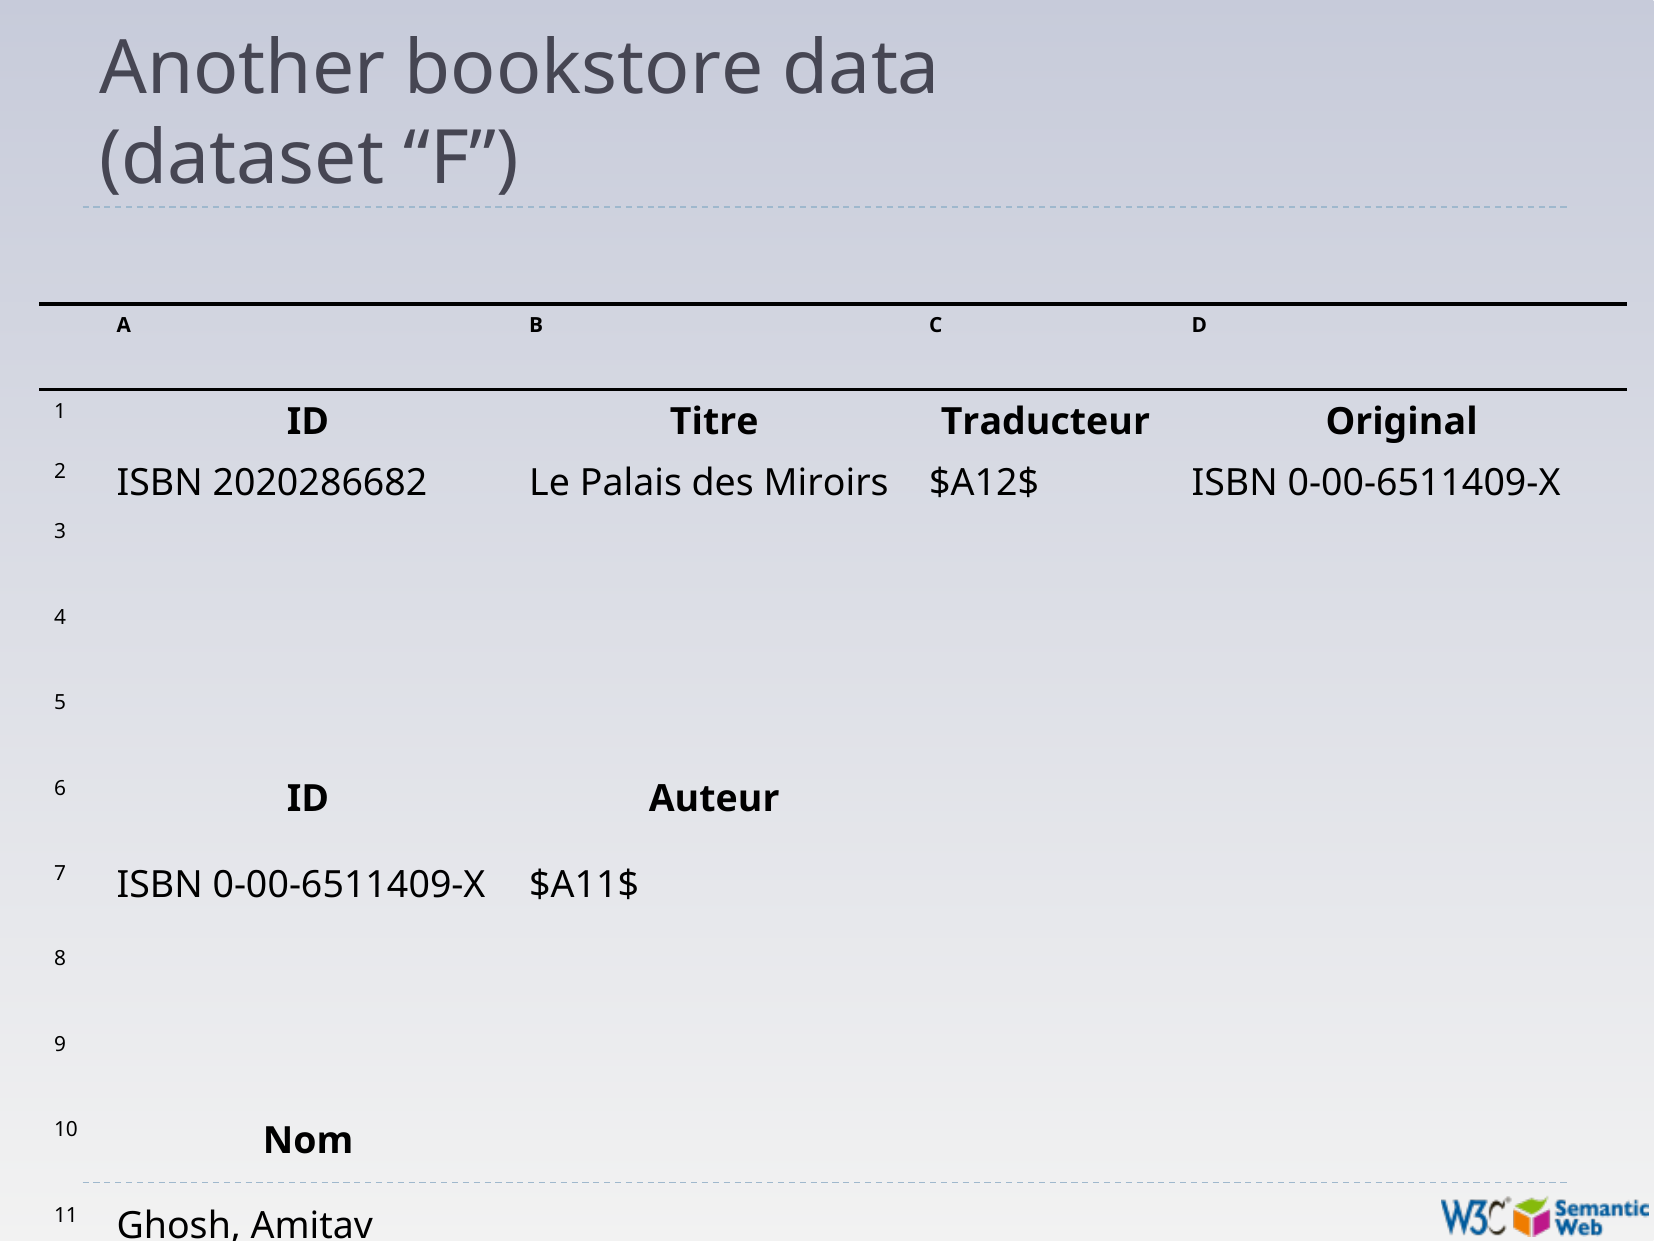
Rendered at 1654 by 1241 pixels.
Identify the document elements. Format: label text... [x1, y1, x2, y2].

table_cell [914, 1108, 1177, 1194]
table_cell 2 [39, 450, 102, 510]
table_cell $A11$ [514, 852, 914, 937]
table_cell [102, 681, 514, 767]
picture [1627, 1195, 1649, 1237]
table_cell [1177, 1023, 1627, 1108]
table_cell 3 [39, 510, 102, 596]
table_cell [514, 510, 914, 596]
table_cell [914, 596, 1177, 681]
table_cell [102, 510, 514, 596]
table_header B [514, 306, 914, 388]
table_cell [514, 1194, 914, 1241]
table_cell [914, 1194, 1177, 1241]
table_cell 5 [39, 681, 102, 767]
table_cell [1177, 852, 1627, 937]
table_cell Nom [102, 1108, 514, 1194]
table_cell [1177, 596, 1627, 681]
table_cell ISBN 0-00-6511409-X [1177, 450, 1627, 510]
table_cell [914, 937, 1177, 1023]
table_cell [1177, 1108, 1627, 1194]
table_cell [1177, 681, 1627, 767]
table_cell [102, 596, 514, 681]
table_cell [914, 767, 1177, 852]
table_cell [514, 1023, 914, 1108]
table_cell Le Palais des Miroirs [514, 450, 914, 510]
table_header C [914, 306, 1177, 388]
table_cell Ghosh, Amitav [102, 1194, 514, 1241]
table_cell ID [102, 767, 514, 852]
table_cell Auteur [514, 767, 914, 852]
table_cell Titre [514, 391, 914, 450]
table_cell [1177, 767, 1627, 852]
table_header A [102, 306, 514, 388]
table_cell [514, 681, 914, 767]
table_cell ID [102, 391, 514, 450]
table_cell [514, 937, 914, 1023]
title Another bookstore data (dataset “F”) [82, 10, 1572, 207]
table_cell 11 [39, 1194, 102, 1241]
table_cell 10 [39, 1108, 102, 1194]
table_cell [914, 1023, 1177, 1108]
table_cell [1177, 1194, 1627, 1241]
table_cell Traducteur [914, 391, 1177, 450]
table_cell [914, 510, 1177, 596]
table_cell [102, 937, 514, 1023]
table_cell $A12$ [914, 450, 1177, 510]
table_cell 4 [39, 596, 102, 681]
table_cell ISBN 2020286682 [102, 450, 514, 510]
table_cell ISBN 0-00-6511409-X [102, 852, 514, 937]
table_header [39, 306, 102, 388]
table_cell Original [1177, 391, 1627, 450]
table_cell [514, 596, 914, 681]
table_cell 1 [39, 391, 102, 450]
table_cell 7 [39, 852, 102, 937]
table_cell [514, 1108, 914, 1194]
table_cell [914, 852, 1177, 937]
table_cell [1177, 937, 1627, 1023]
table_cell 9 [39, 1023, 102, 1108]
table_cell [1177, 510, 1627, 596]
table_cell 6 [39, 767, 102, 852]
table_cell 8 [39, 937, 102, 1023]
table_cell [102, 1023, 514, 1108]
table_header D [1177, 306, 1627, 388]
table_cell [914, 681, 1177, 767]
